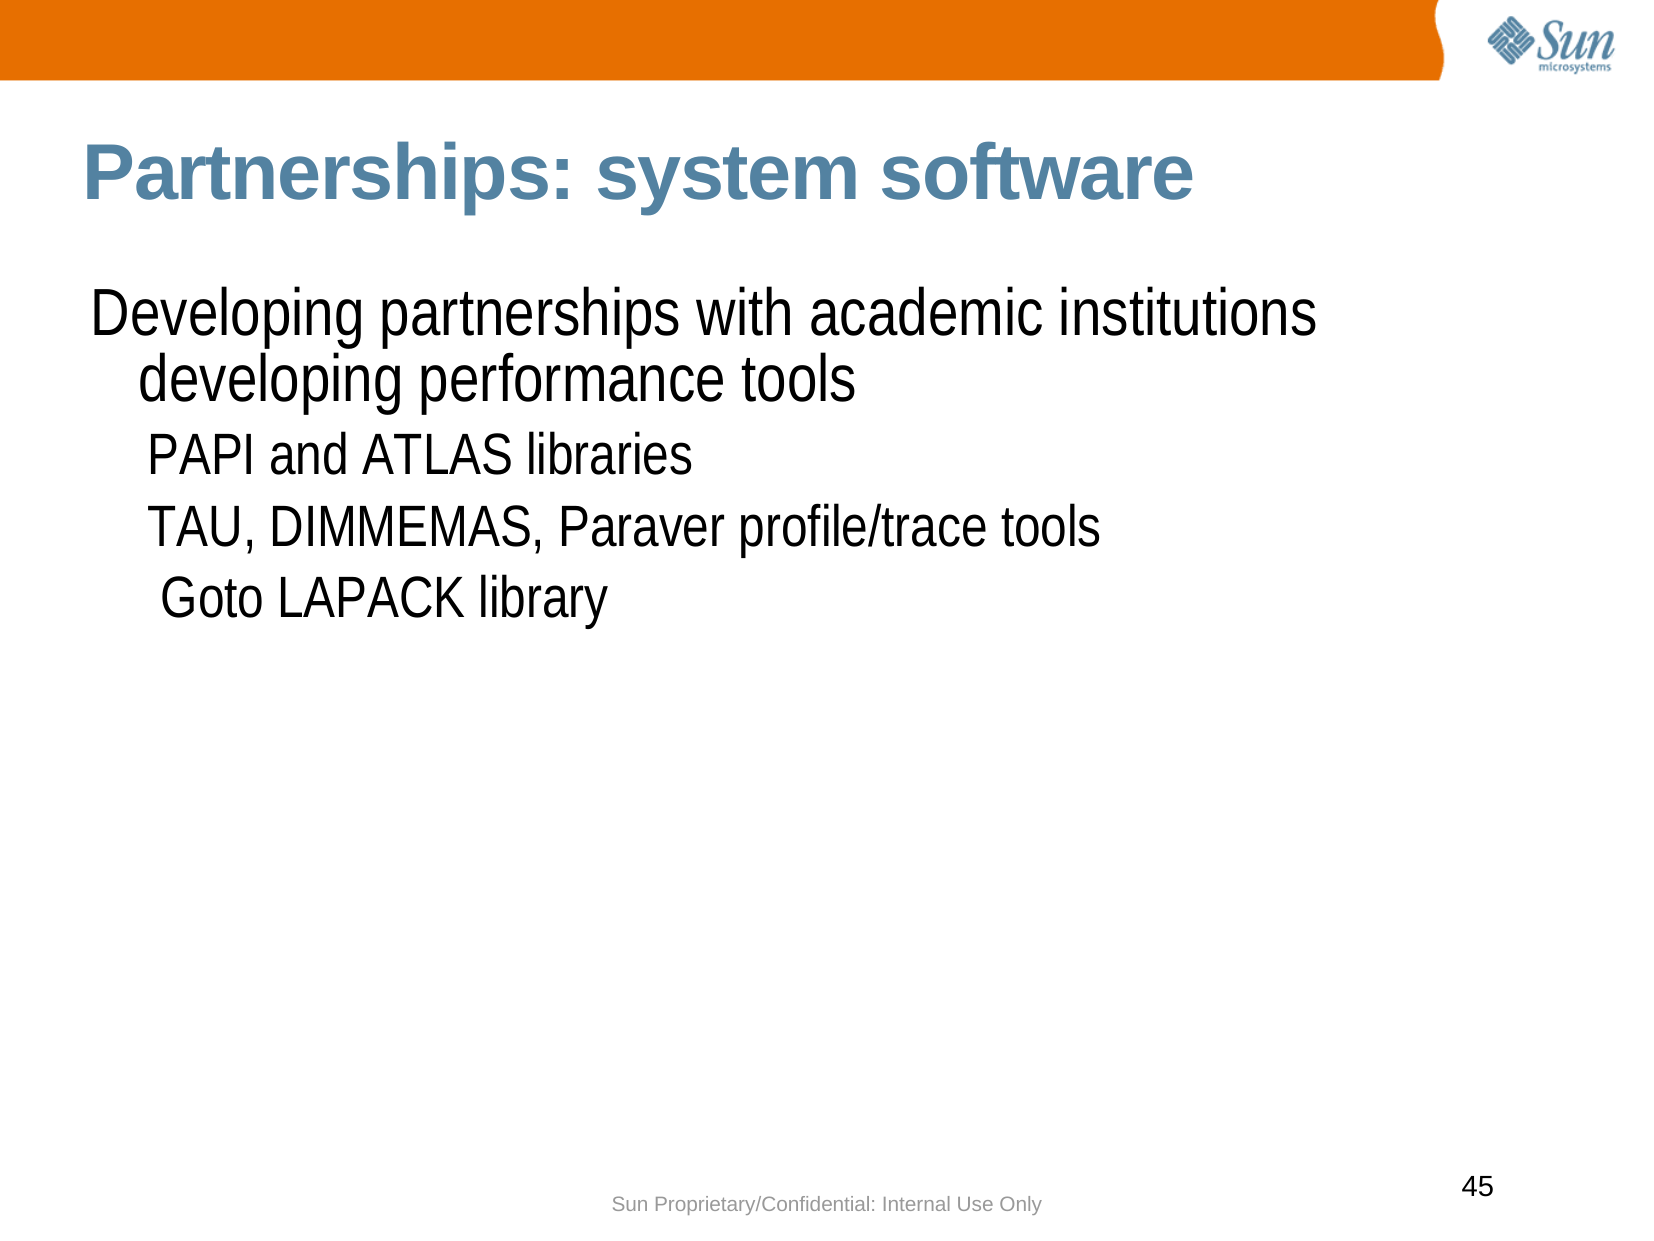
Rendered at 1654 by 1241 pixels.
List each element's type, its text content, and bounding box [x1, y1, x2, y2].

title Partnerships: system software [82, 135, 1585, 251]
picture [0, 0, 1654, 83]
list Developing partnerships with academic institutions developing performance tools PAPI and ATLAS libraries TAU, DIMMEMAS, Paraver profile/trace tools Goto LAPACK library [71, 283, 1545, 1121]
